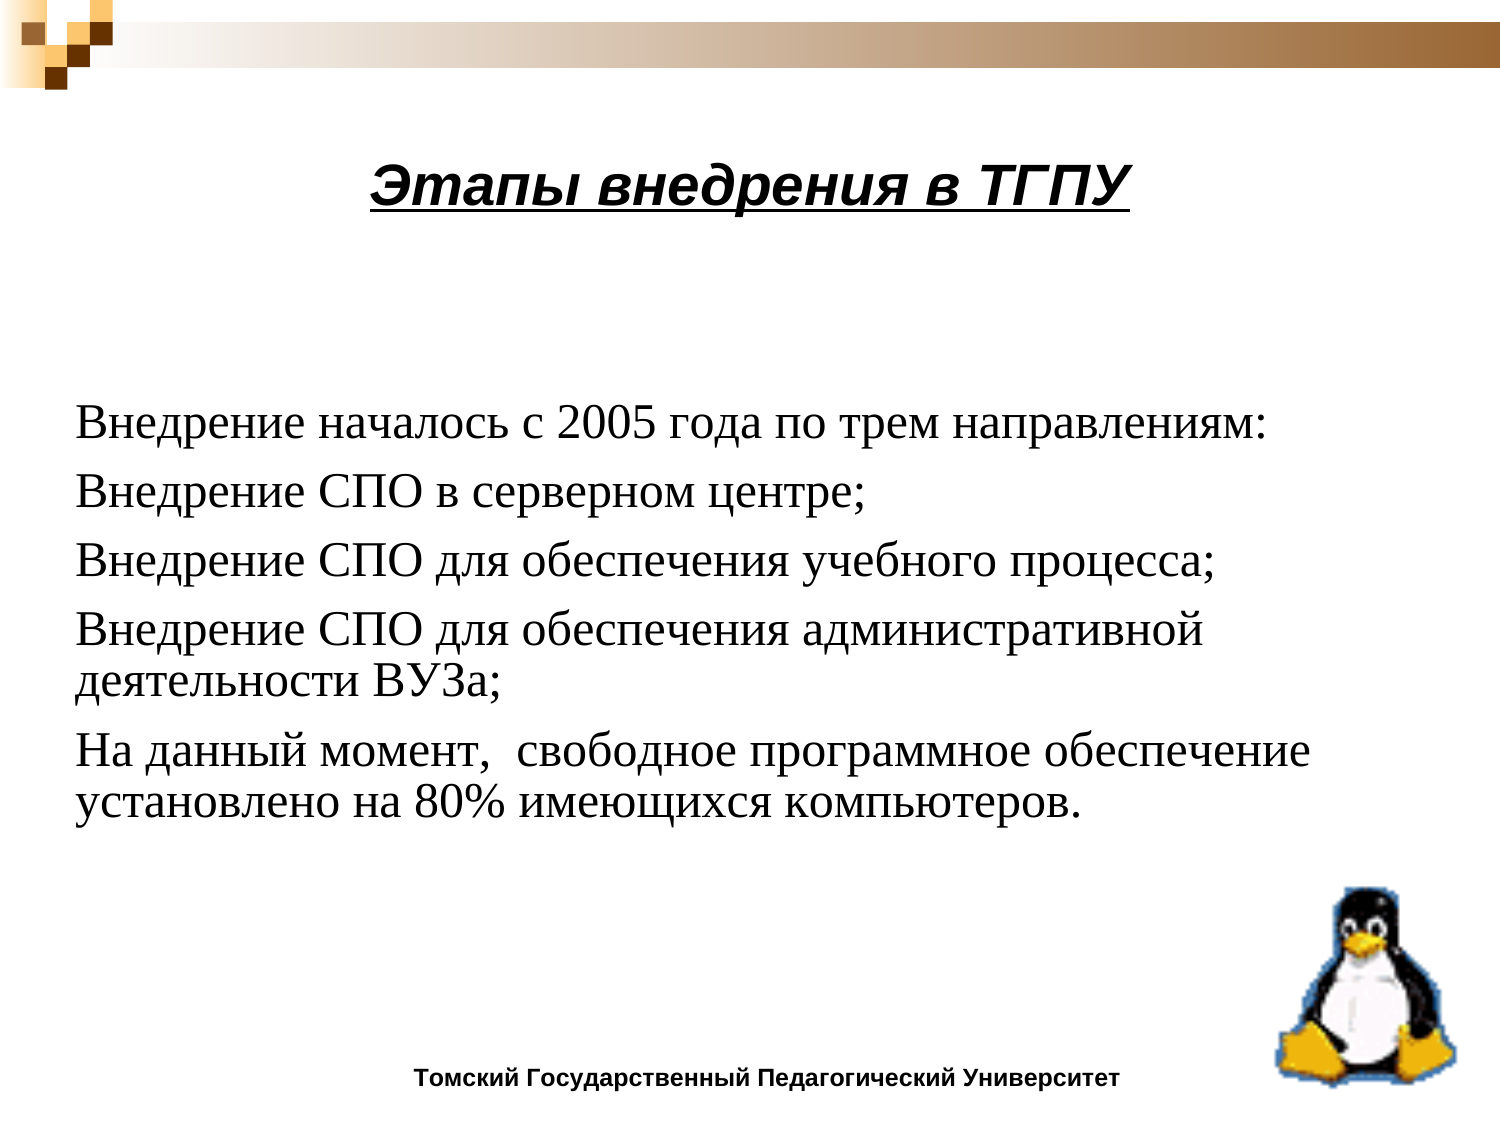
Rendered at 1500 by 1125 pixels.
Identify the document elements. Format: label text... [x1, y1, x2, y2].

title Этапы внедрения в ТГПУ [75, 62, 1425, 313]
subtitle Внедрение началось с 2005 года по трем направлениям: Внедрение СПО в серверном центре; Внедрение СПО для обеспечения учебного процесса; Внедрение СПО для обеспечения административной деятельности ВУЗа; На данный момент, свободное программное обеспечение установлено на 80% имеющихся компьютеров. [75, 324, 1425, 963]
picture [1269, 885, 1477, 1093]
